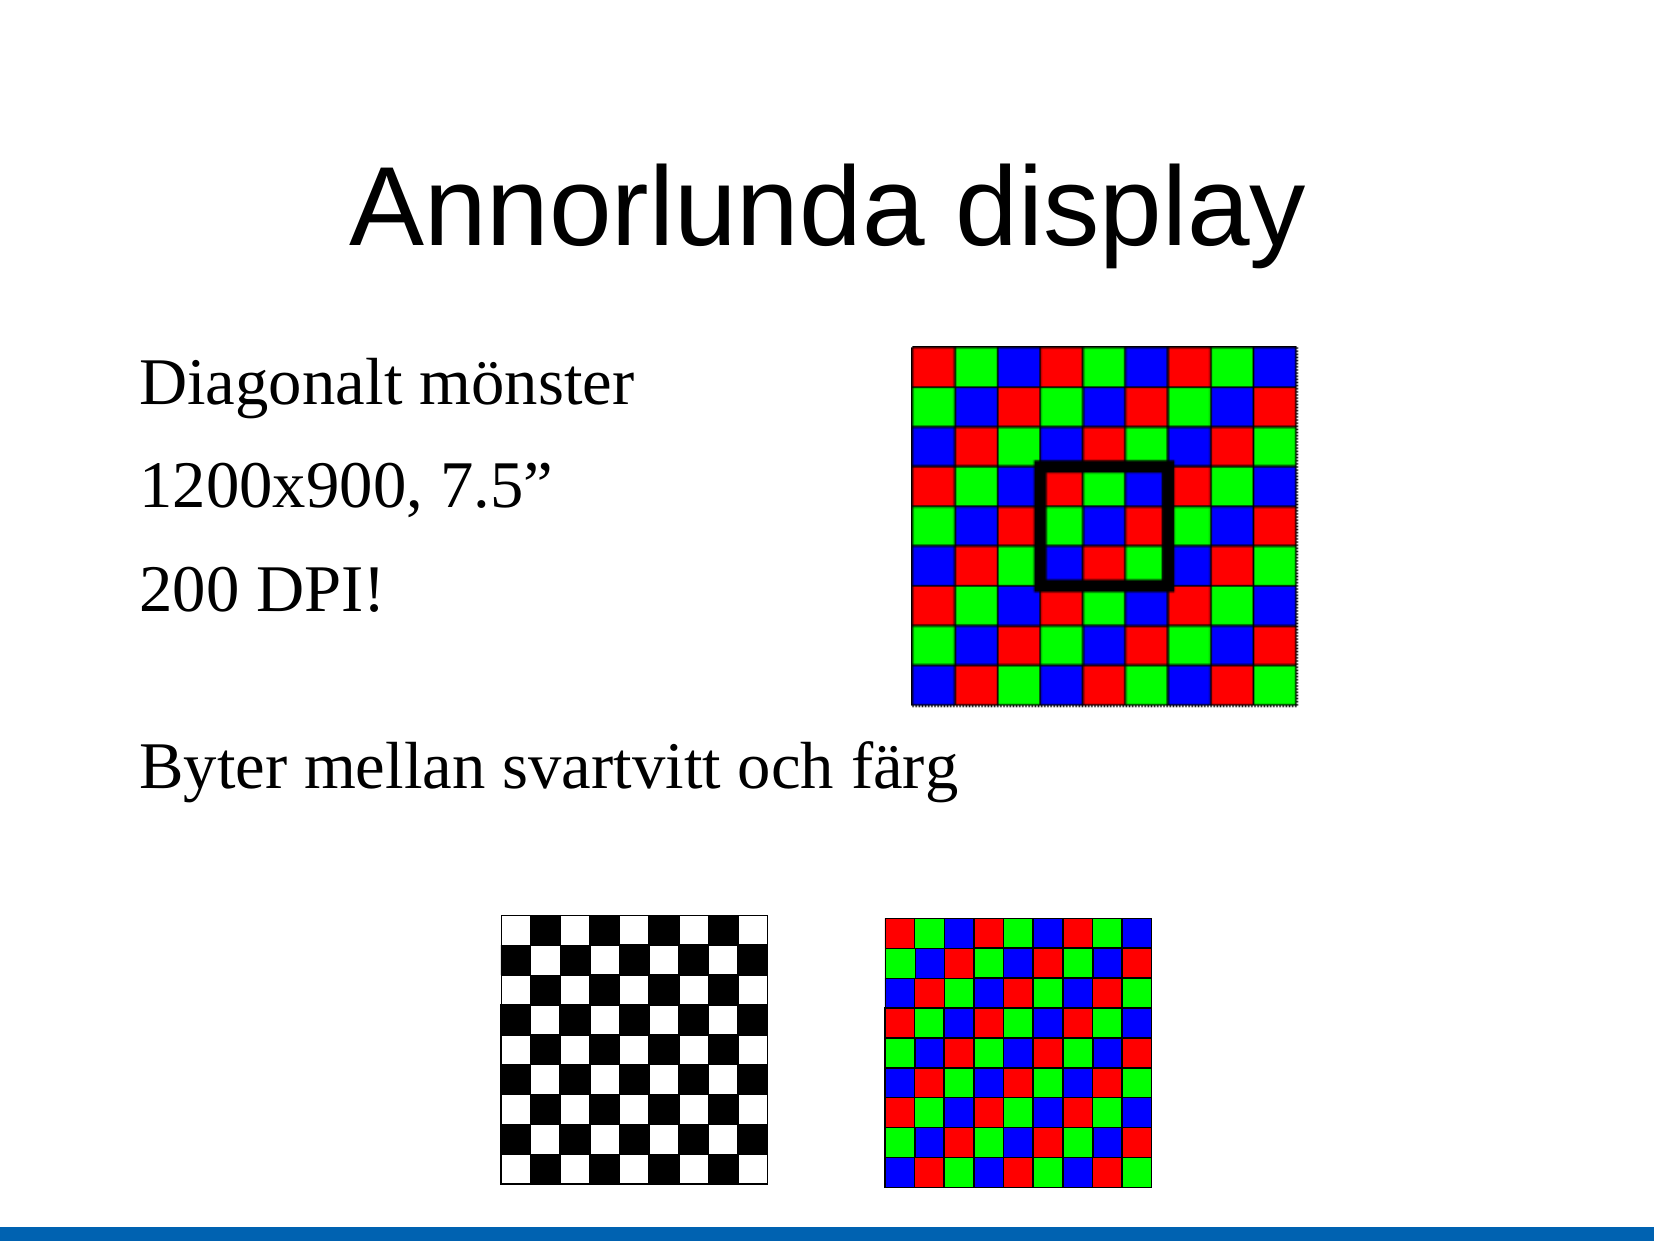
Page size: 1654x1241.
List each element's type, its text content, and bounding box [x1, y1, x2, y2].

list Diagonalt mönster 1200x900, 7.5” 200 DPI! Byter mellan svartvitt och färg [121, 344, 1534, 1127]
text_box [500, 915, 768, 1185]
picture [911, 346, 1300, 709]
text_box [884, 918, 1152, 1188]
title Annorlunda display [121, 102, 1534, 310]
